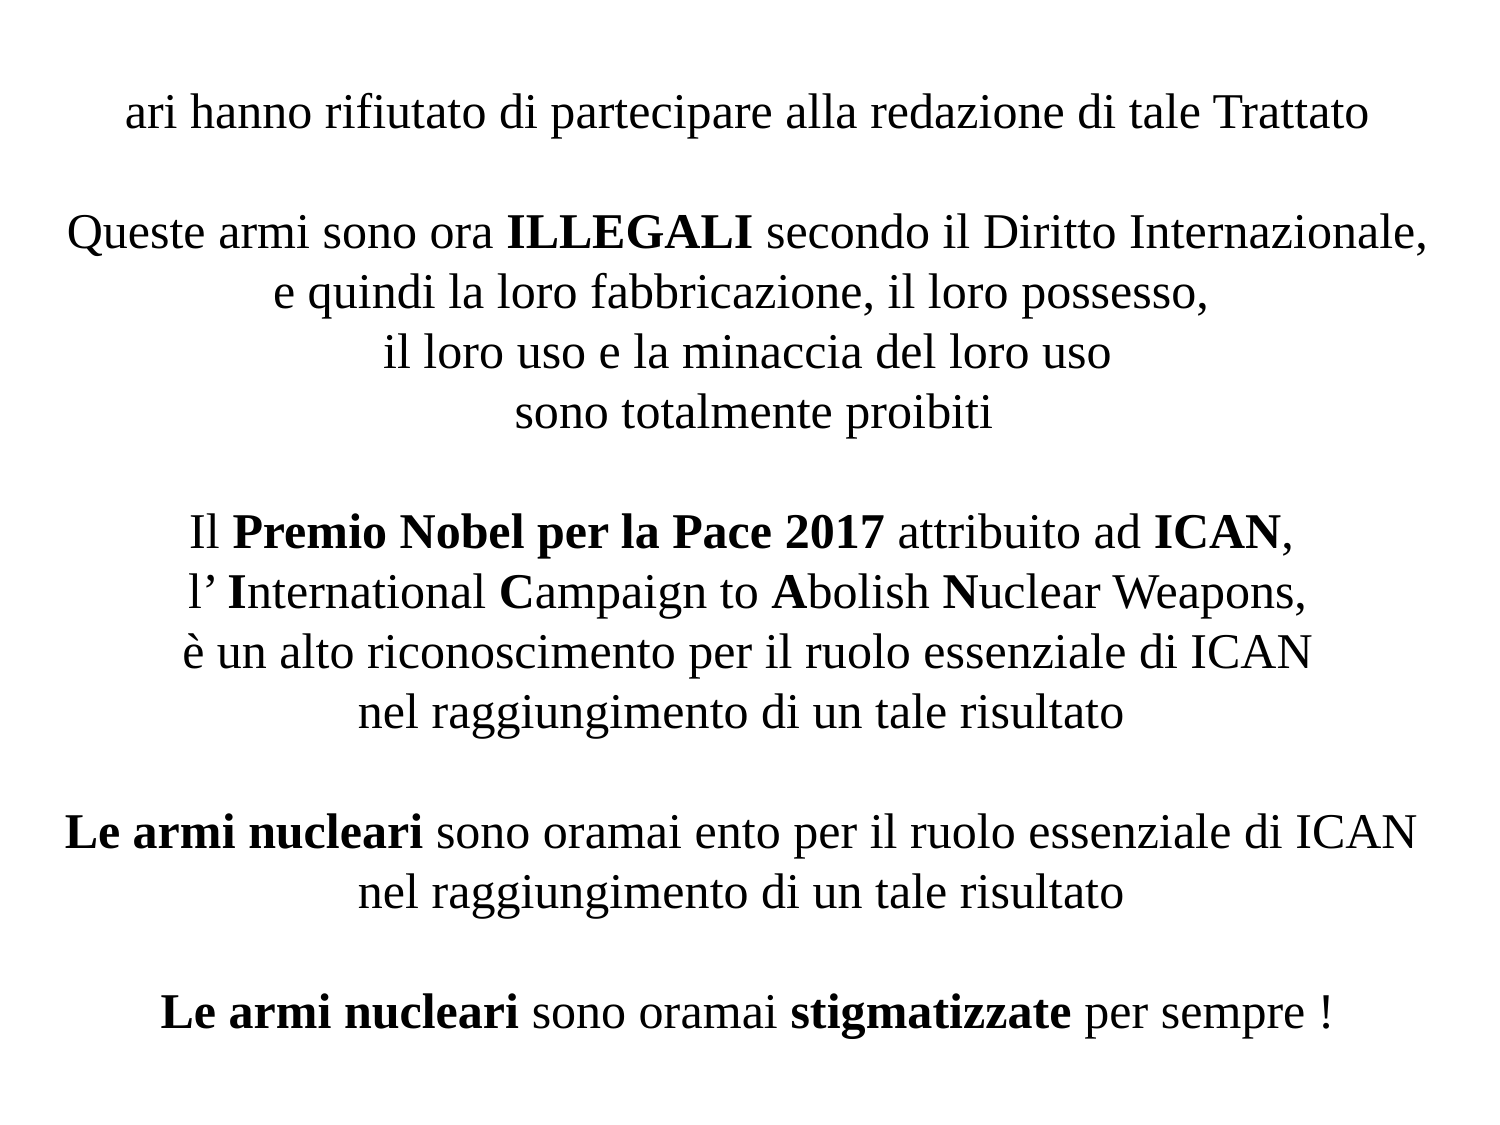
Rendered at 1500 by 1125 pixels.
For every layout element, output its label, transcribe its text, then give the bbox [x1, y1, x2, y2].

subtitle ari hanno rifiutato di partecipare alla redazione di tale Trattato Queste armi sono ora ILLEGALI secondo il Diritto Internazionale, e quindi la loro fabbricazione, il loro possesso, il loro uso e la minaccia del loro uso sono totalmente proibiti Il Premio Nobel per la Pace 2017 attribuito ad ICAN, l’ International Campaign to Abolish Nuclear Weapons, è un alto riconoscimento per il ruolo essenziale di ICAN nel raggiungimento di un tale risultato Le armi nucleari sono oramai ento per il ruolo essenziale di ICAN nel raggiungimento di un tale risultato Le armi nucleari sono oramai stigmatizzate per sempre ! [30, 70, 1465, 1052]
